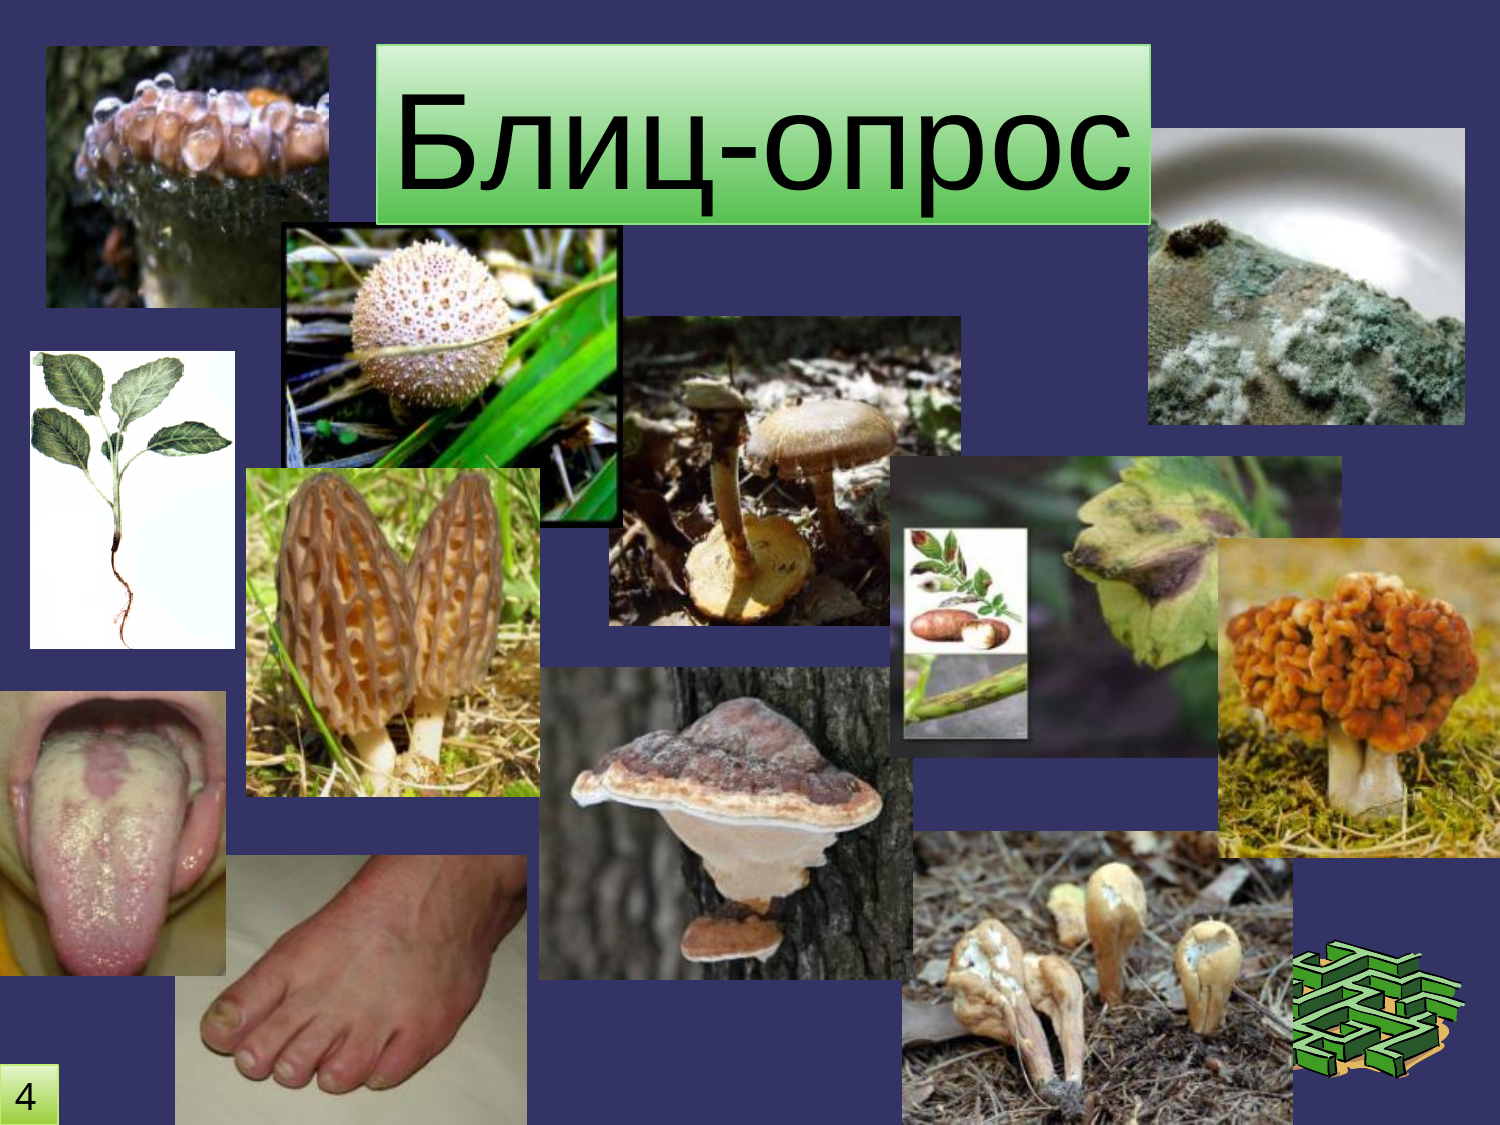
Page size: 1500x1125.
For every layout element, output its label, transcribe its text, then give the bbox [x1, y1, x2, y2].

slide_number <номер> [0, 1065, 59, 1125]
text_box Блиц-опрос [377, 44, 1150, 225]
picture [30, 351, 235, 649]
picture [0, 691, 527, 1125]
picture [46, 46, 1500, 1125]
picture [1148, 128, 1465, 425]
